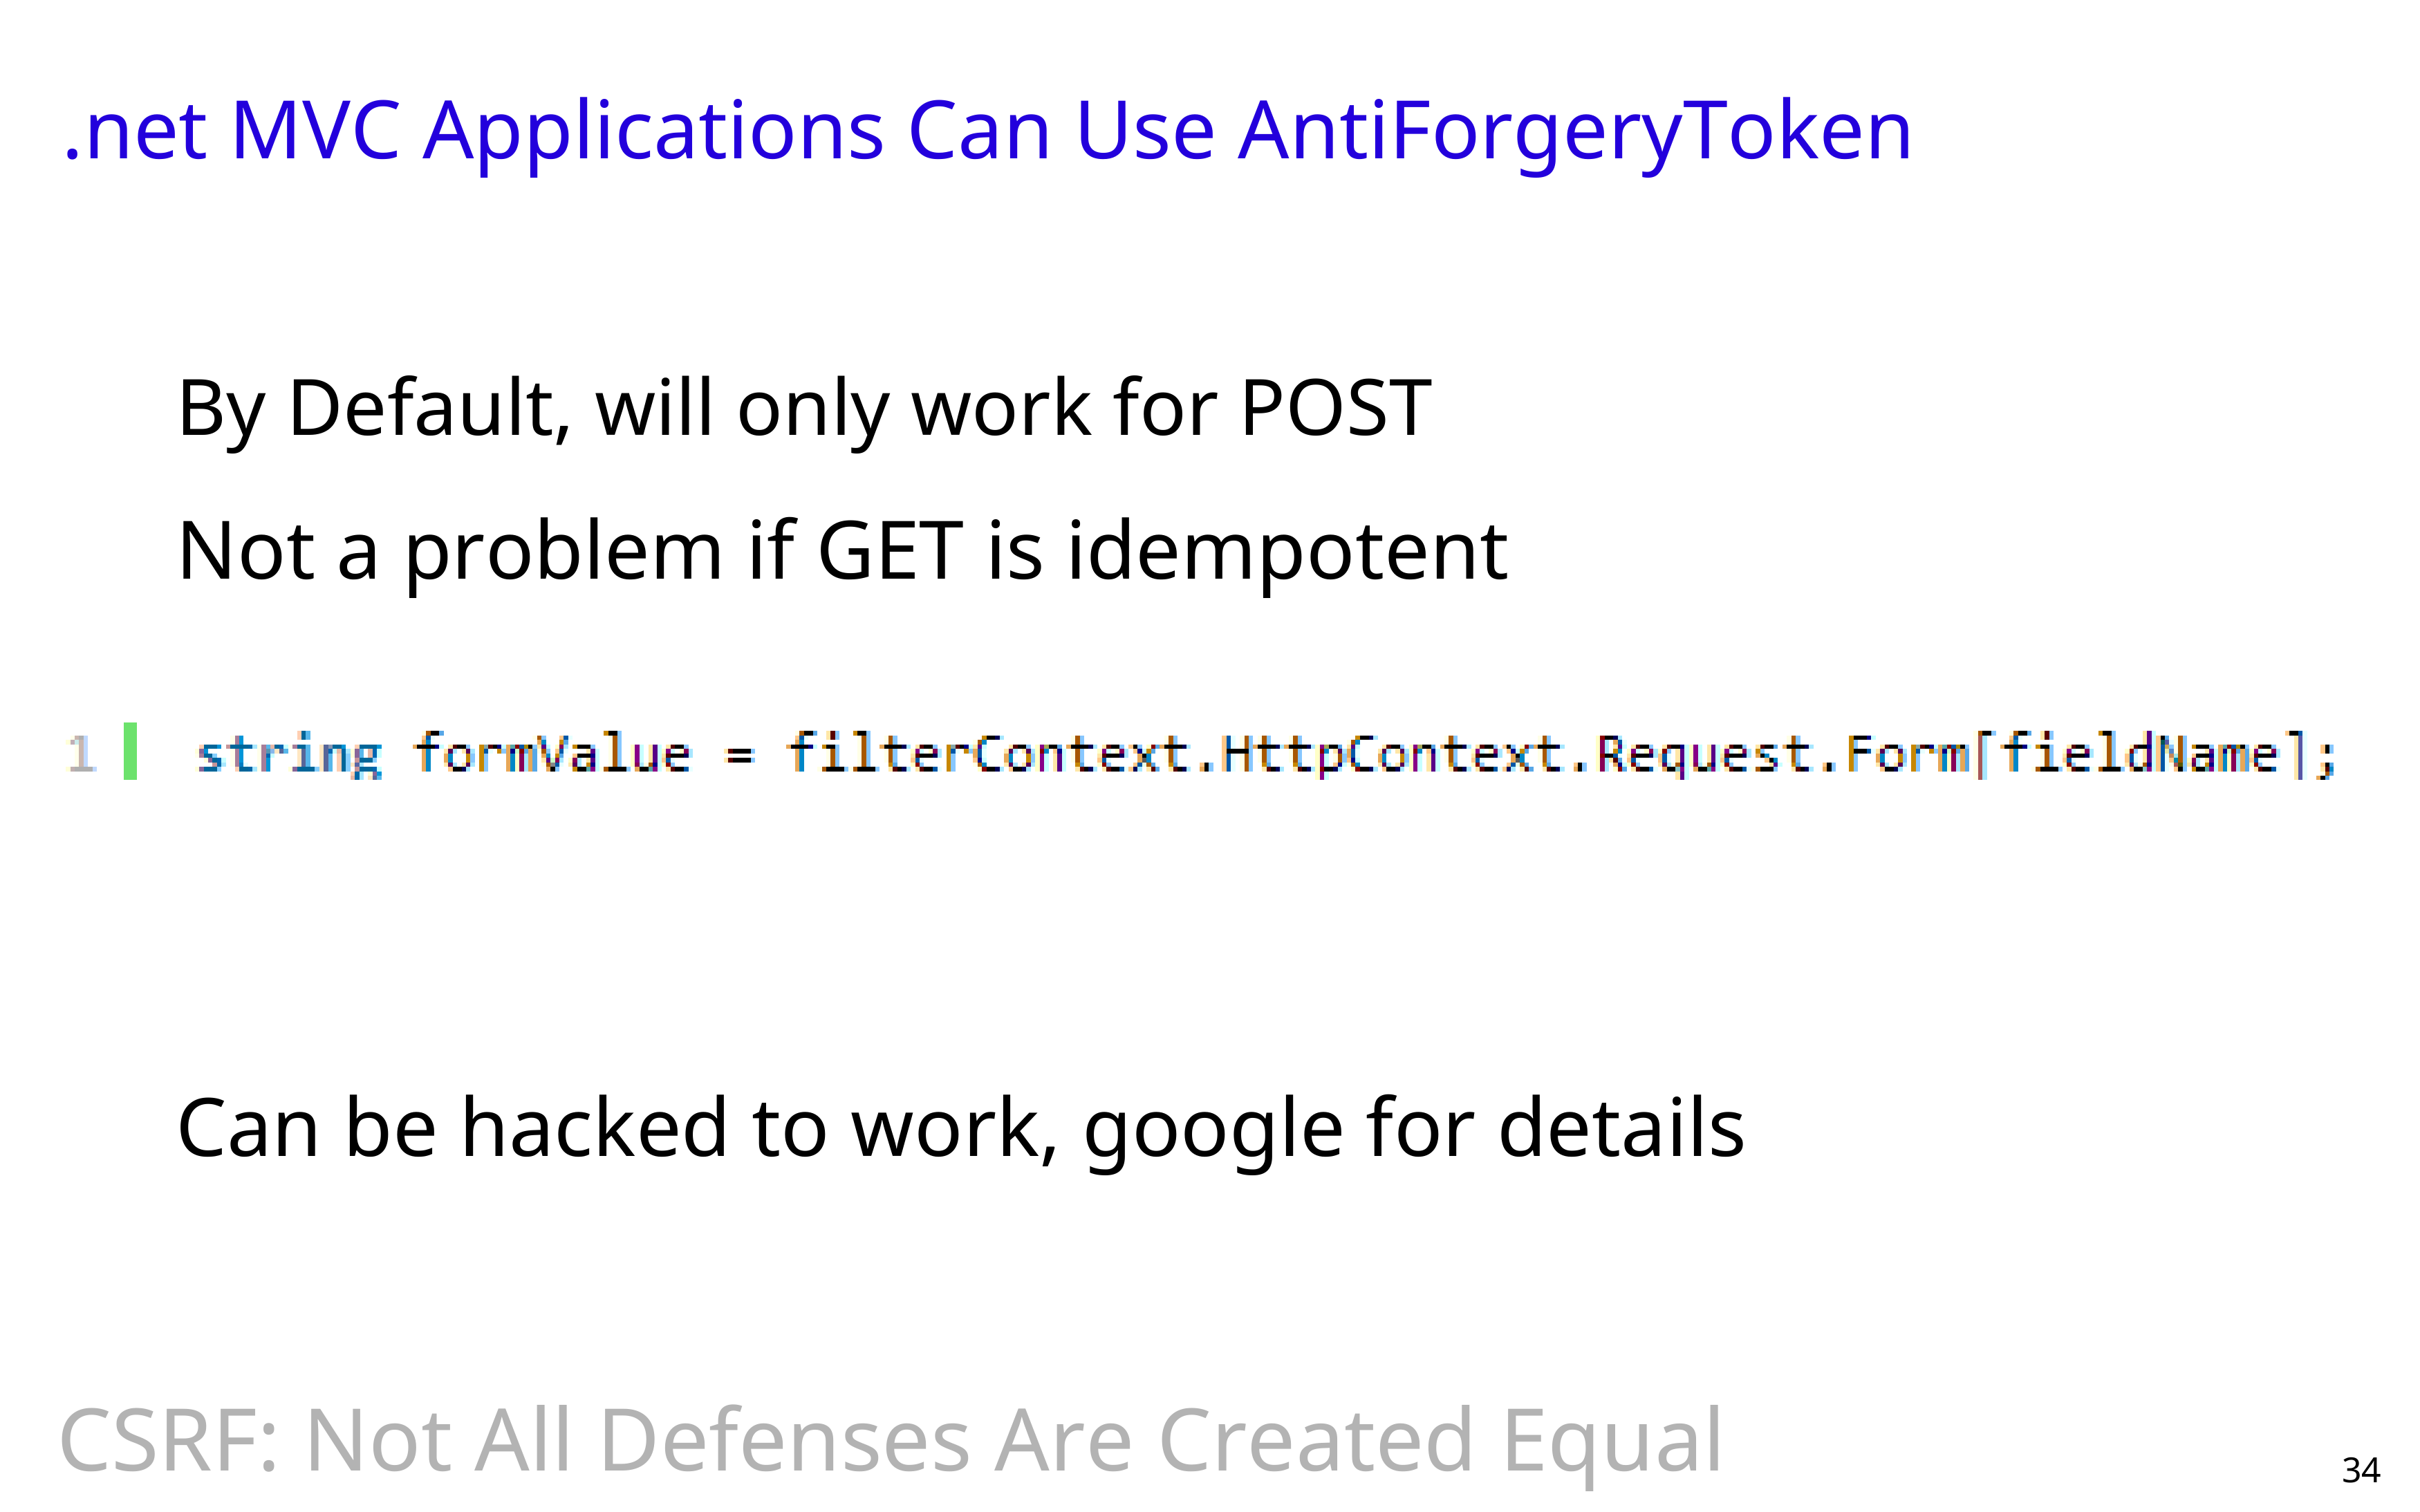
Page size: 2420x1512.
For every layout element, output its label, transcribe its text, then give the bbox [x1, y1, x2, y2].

text_box By Default, will only work for POST Not a problem if GET is idempotent Can be hacked to work, google for details [166, 353, 2251, 642]
text_box <number> [2334, 1443, 2390, 1497]
text_box By Default, will only work for POST Not a problem if GET is idempotent Can be hacked to work, google for details [166, 861, 2251, 1178]
picture [8, 642, 2420, 861]
text_box .net MVC Applications Can Use AntiForgeryToken [52, 73, 2293, 180]
